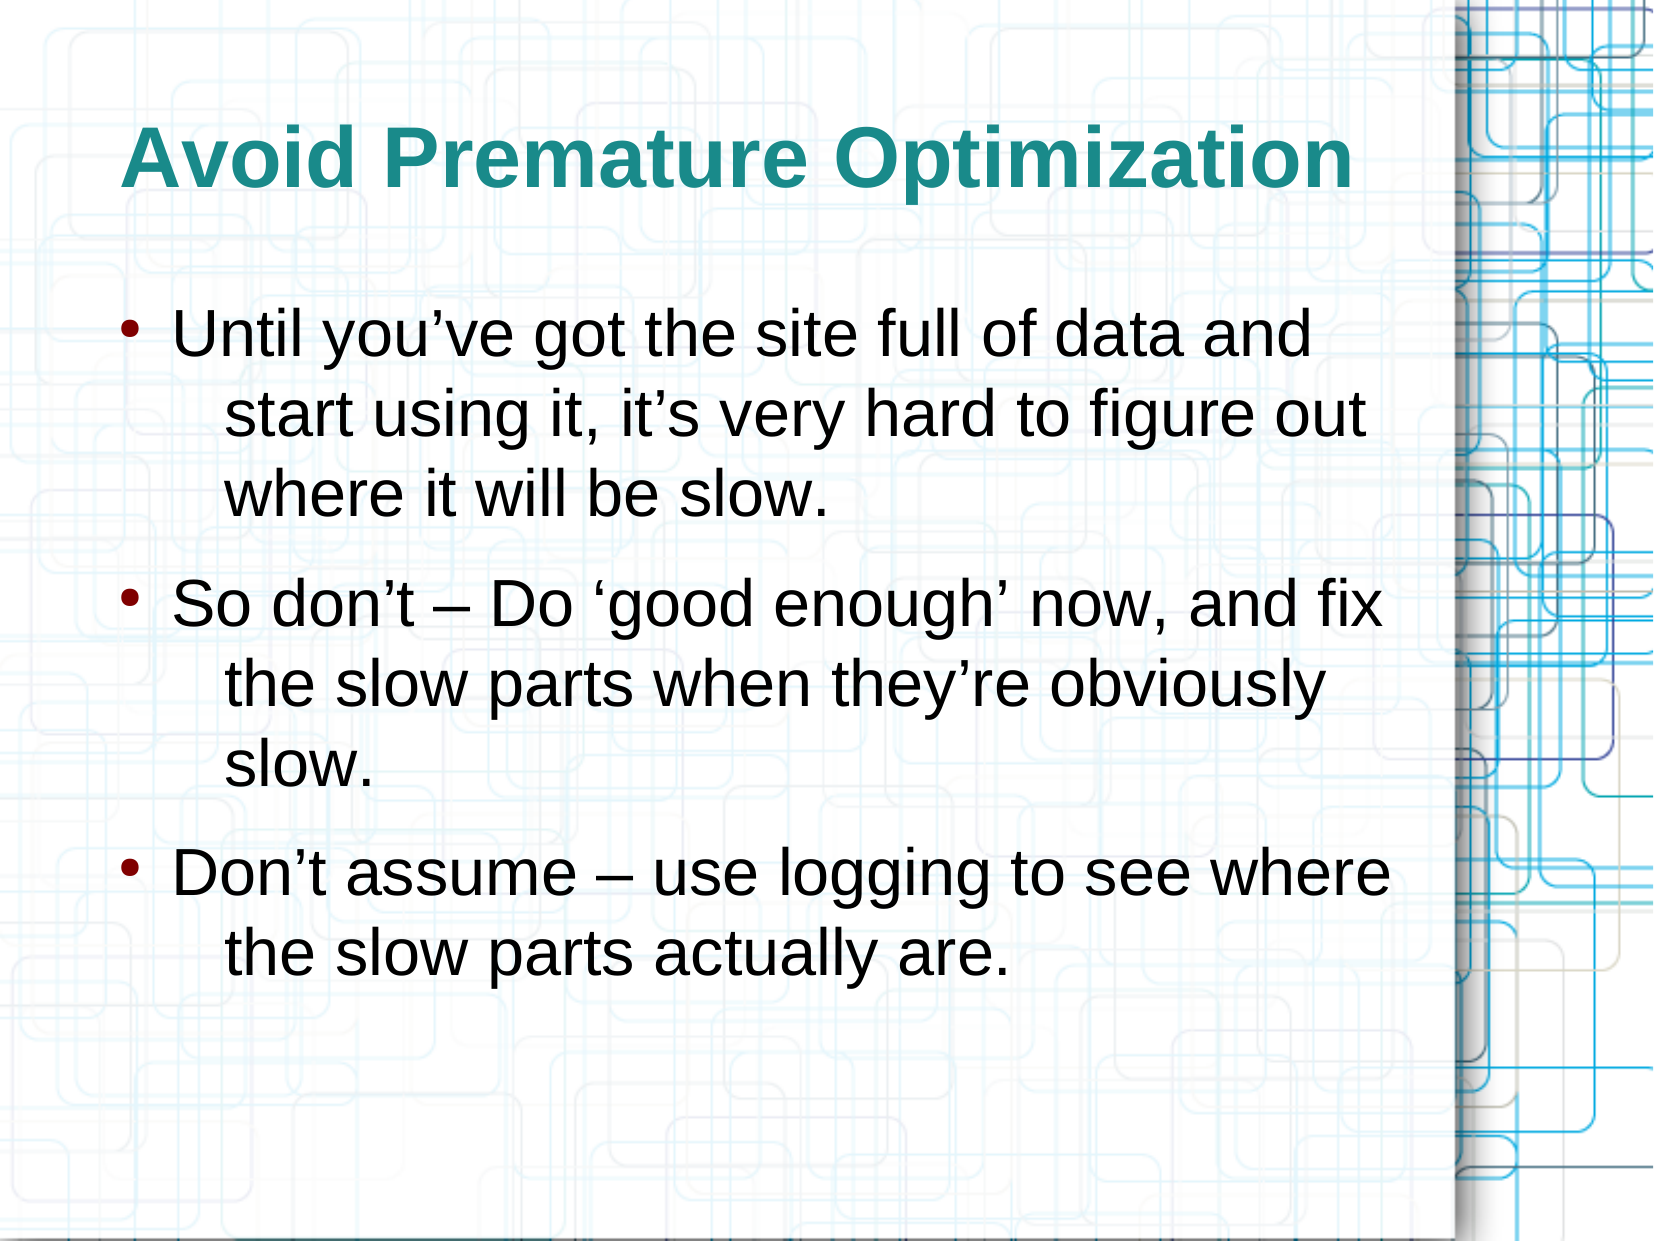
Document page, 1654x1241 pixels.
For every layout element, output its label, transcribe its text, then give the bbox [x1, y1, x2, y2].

picture [0, 0, 1654, 1241]
list Until you’ve got the site full of data and start using it, it’s very hard to figure out where it will be slow. So don’t – Do ‘good enough’ now, and fix the slow parts when they’re obviously slow. Don’t assume – use logging to see where the slow parts actually are. [82, 290, 1417, 1109]
title Avoid Premature Optimization [58, 49, 1417, 257]
